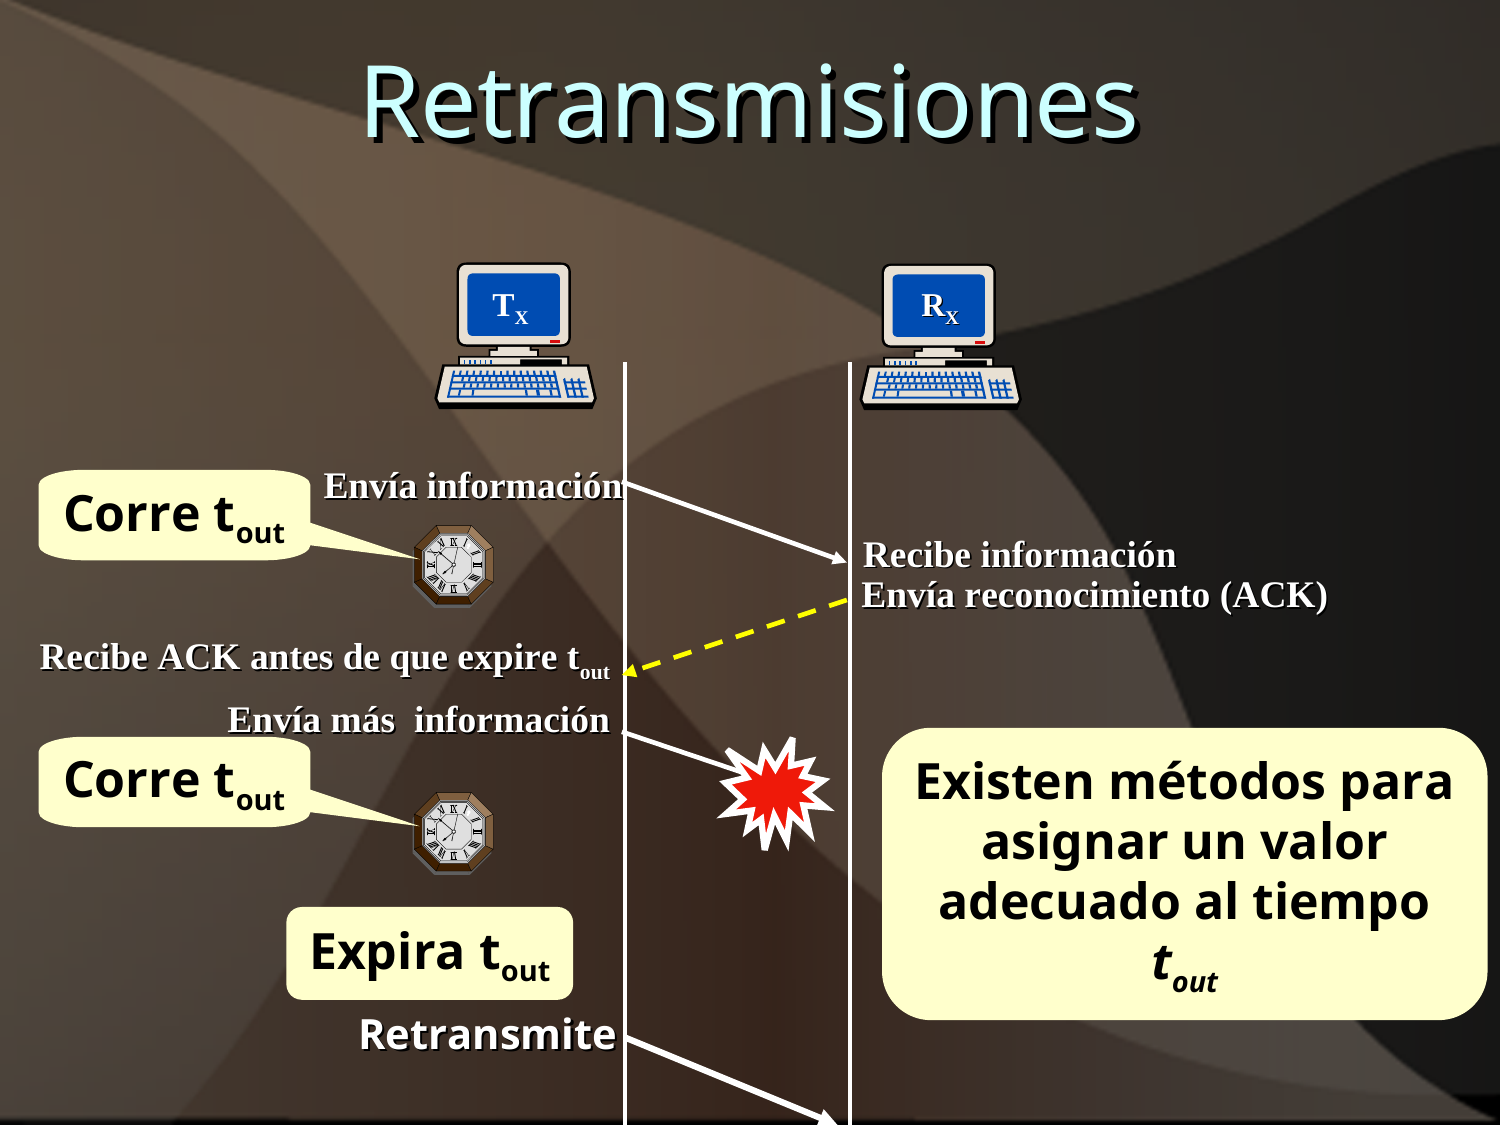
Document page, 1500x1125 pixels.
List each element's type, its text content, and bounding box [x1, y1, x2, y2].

text_box Recibe información [848, 522, 1278, 583]
text_box Envía más información [200, 687, 626, 748]
text_box Envía información [212, 453, 638, 514]
text_box Corre tout [38, 469, 420, 561]
text_box TX [477, 275, 578, 336]
text_box Retransmisiones [318, 30, 1180, 166]
picture [0, 0, 1500, 1125]
picture [627, 1045, 818, 1125]
text_box Retransmite [343, 999, 633, 1066]
text_box Existen métodos para asignar un valor adecuado al tiempo tout [882, 727, 1488, 1021]
text_box Corre tout [38, 736, 420, 828]
text_box Expira tout [286, 906, 574, 1000]
text_box [725, 737, 826, 850]
text_box RX [906, 275, 1007, 336]
text_box Envía reconocimiento (ACK) [846, 562, 1463, 623]
picture [0, 692, 623, 1125]
text_box Recibe ACK antes de que expire tout [0, 624, 625, 692]
picture [627, 491, 848, 1125]
